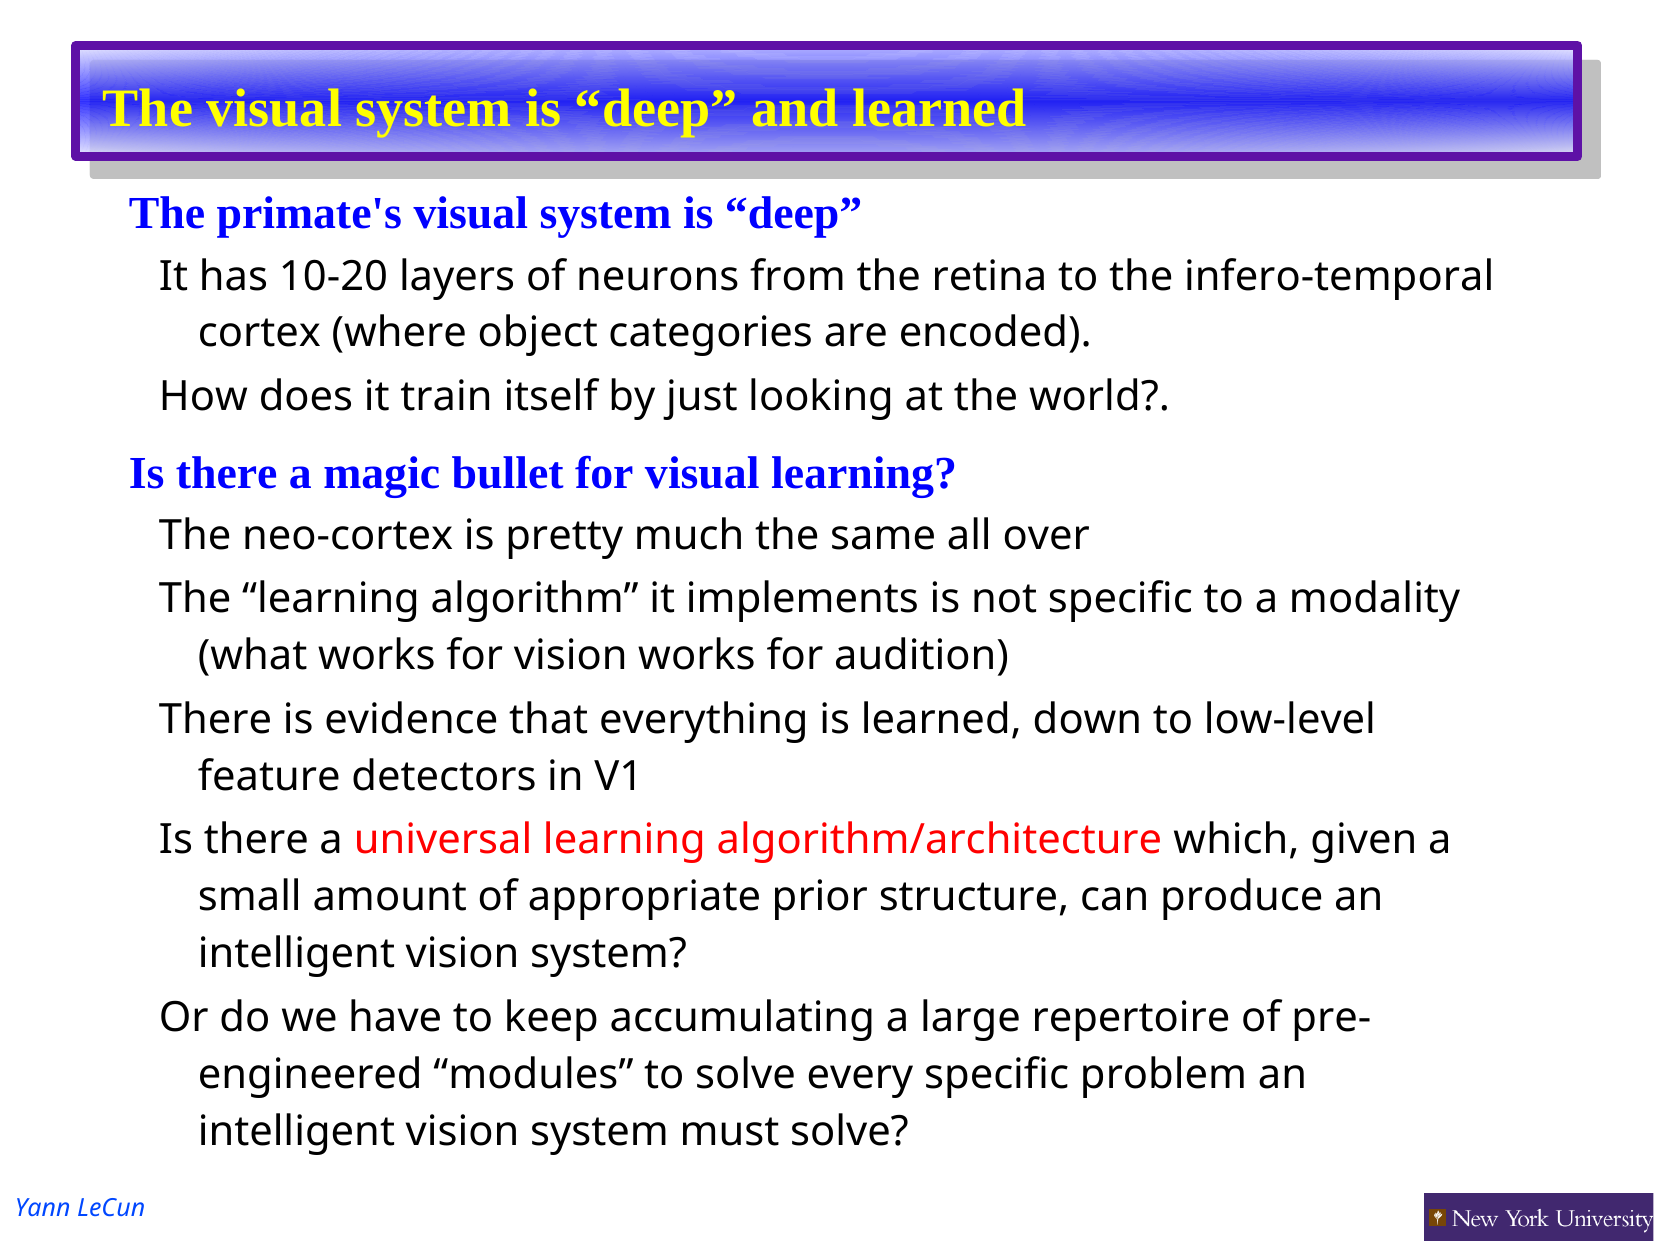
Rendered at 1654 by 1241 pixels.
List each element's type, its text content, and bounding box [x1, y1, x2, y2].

list The primate's visual system is “deep” It has 10-20 layers of neurons from the retina to the infero-temporal cortex (where object categories are encoded). How does it train itself by just looking at the world?. Is there a magic bullet for visual learning? The neo-cortex is pretty much the same all over The “learning algorithm” it implements is not specific to a modality (what works for vision works for audition) There is evidence that everything is learned, down to low-level feature detectors in V1 Is there a universal learning algorithm/architecture which, given a small amount of appropriate prior structure, can produce an intelligent vision system? Or do we have to keep accumulating a large repertoire of pre-engineered “modules” to solve every specific problem an intelligent vision system must solve? [128, 187, 1502, 1163]
title The visual system is “deep” and learned [75, 45, 1578, 157]
picture [1424, 1193, 1654, 1241]
